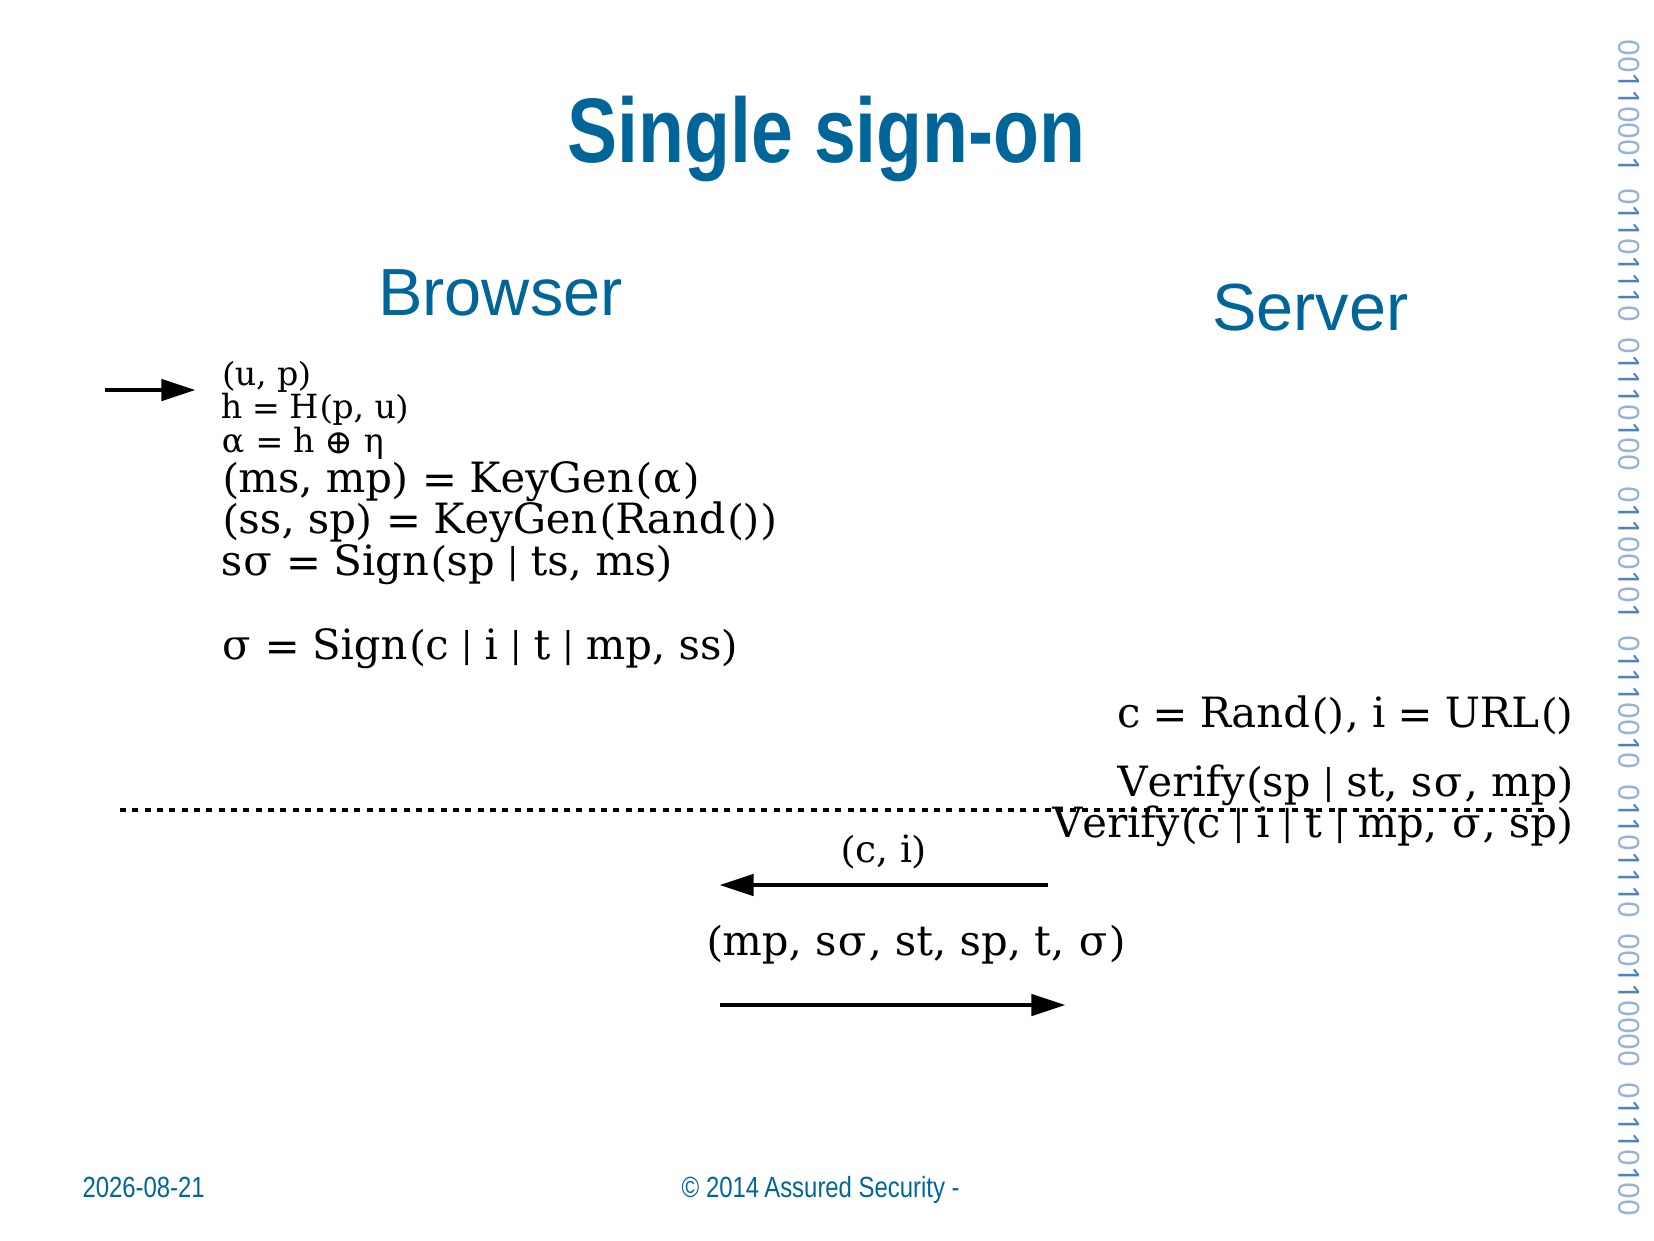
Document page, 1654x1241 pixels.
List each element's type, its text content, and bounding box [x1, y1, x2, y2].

text_box (mp, sσ, st, sp, t, σ) [690, 915, 975, 1009]
text_box (c, i) [824, 825, 1006, 911]
picture [693, 1178, 698, 1189]
title Single sign-on [82, 49, 1571, 211]
list Browser (u, p) h = H(p, u) α = h ⊕ η (ms, mp) = KeyGen(α) (ss, sp) = KeyGen(Rand()) sσ = Sign(sp | ts, ms) σ = Sign(c | i | t | mp, ss) [150, 255, 781, 1081]
list Server c = Rand(), i = URL() Verify(sp | st, sσ, mp) Verify(c | i | t | mp, σ, sp) [975, 270, 1576, 1186]
